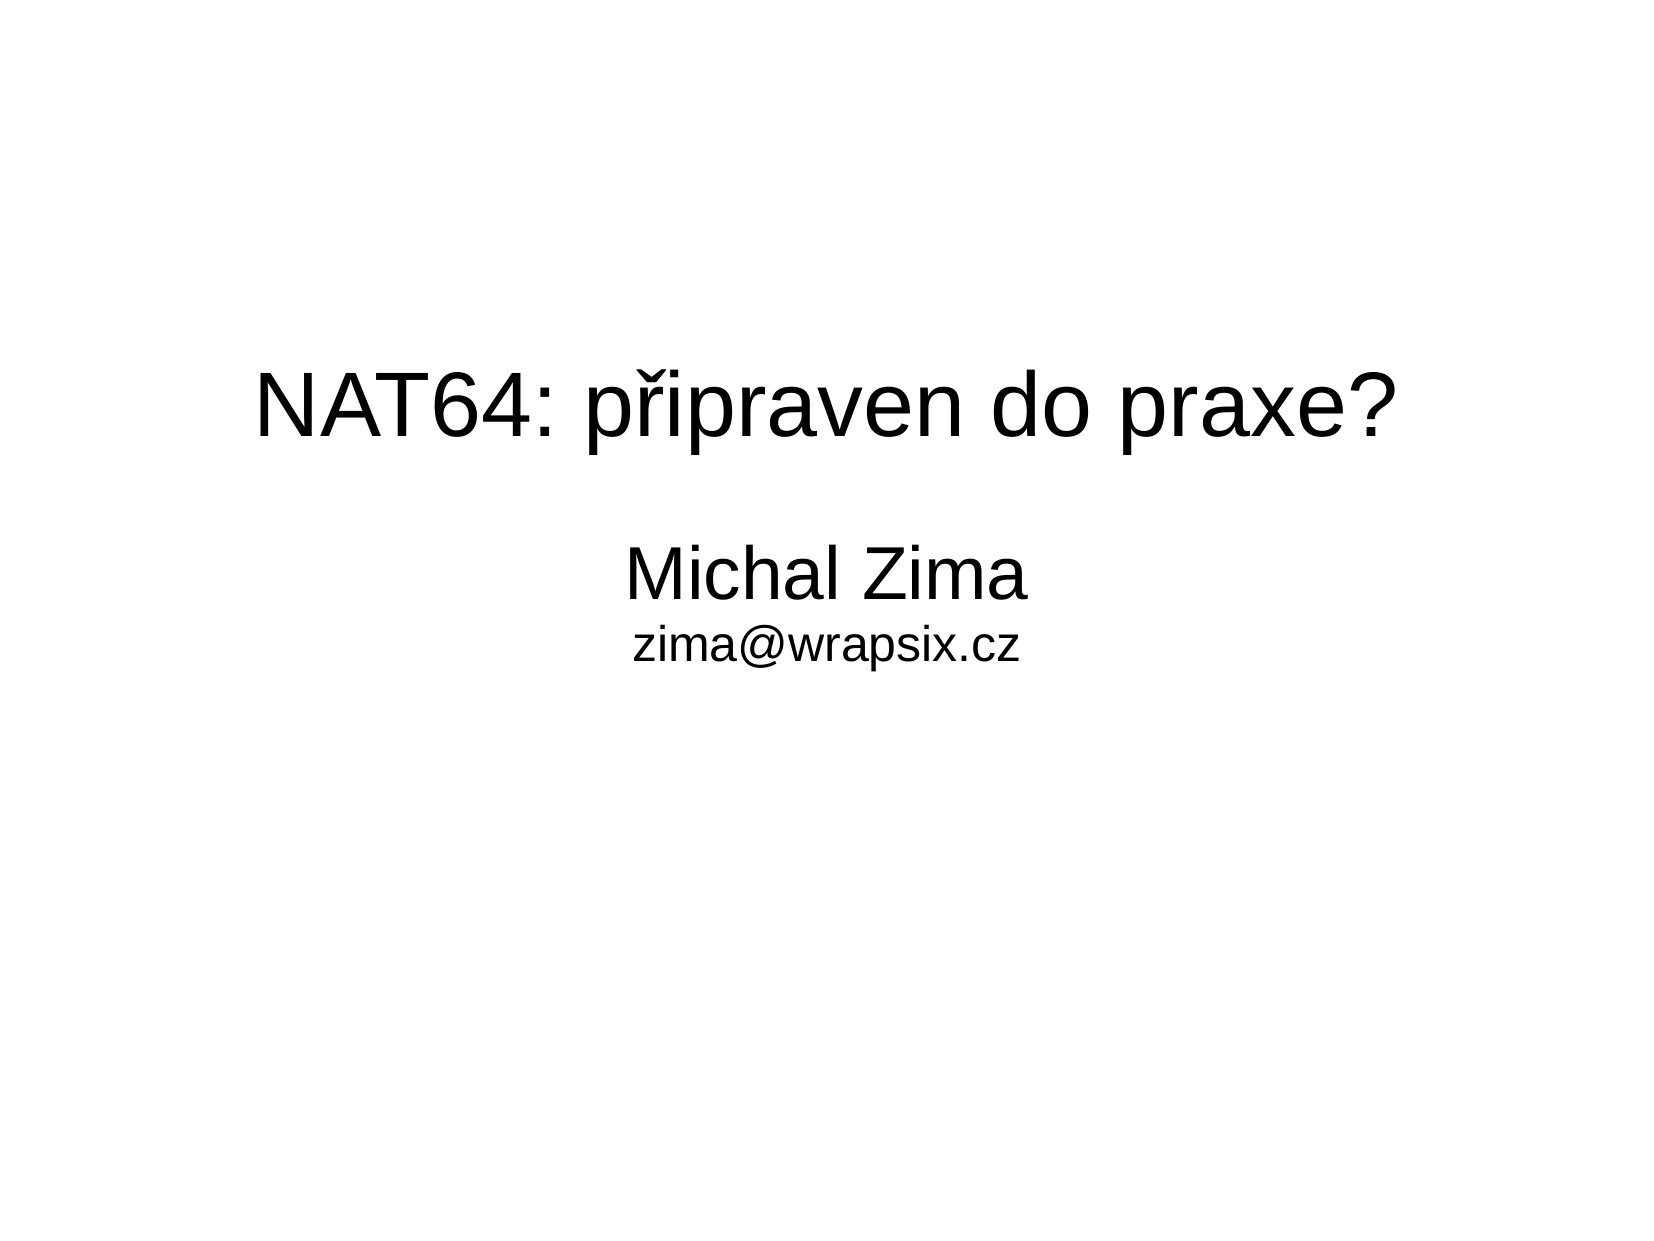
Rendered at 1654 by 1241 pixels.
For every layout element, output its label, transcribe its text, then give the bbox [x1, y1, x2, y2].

title NAT64: připraven do praxe? [82, 300, 1571, 389]
subtitle Michal Zima zima@wrapsix.cz [82, 389, 1571, 814]
